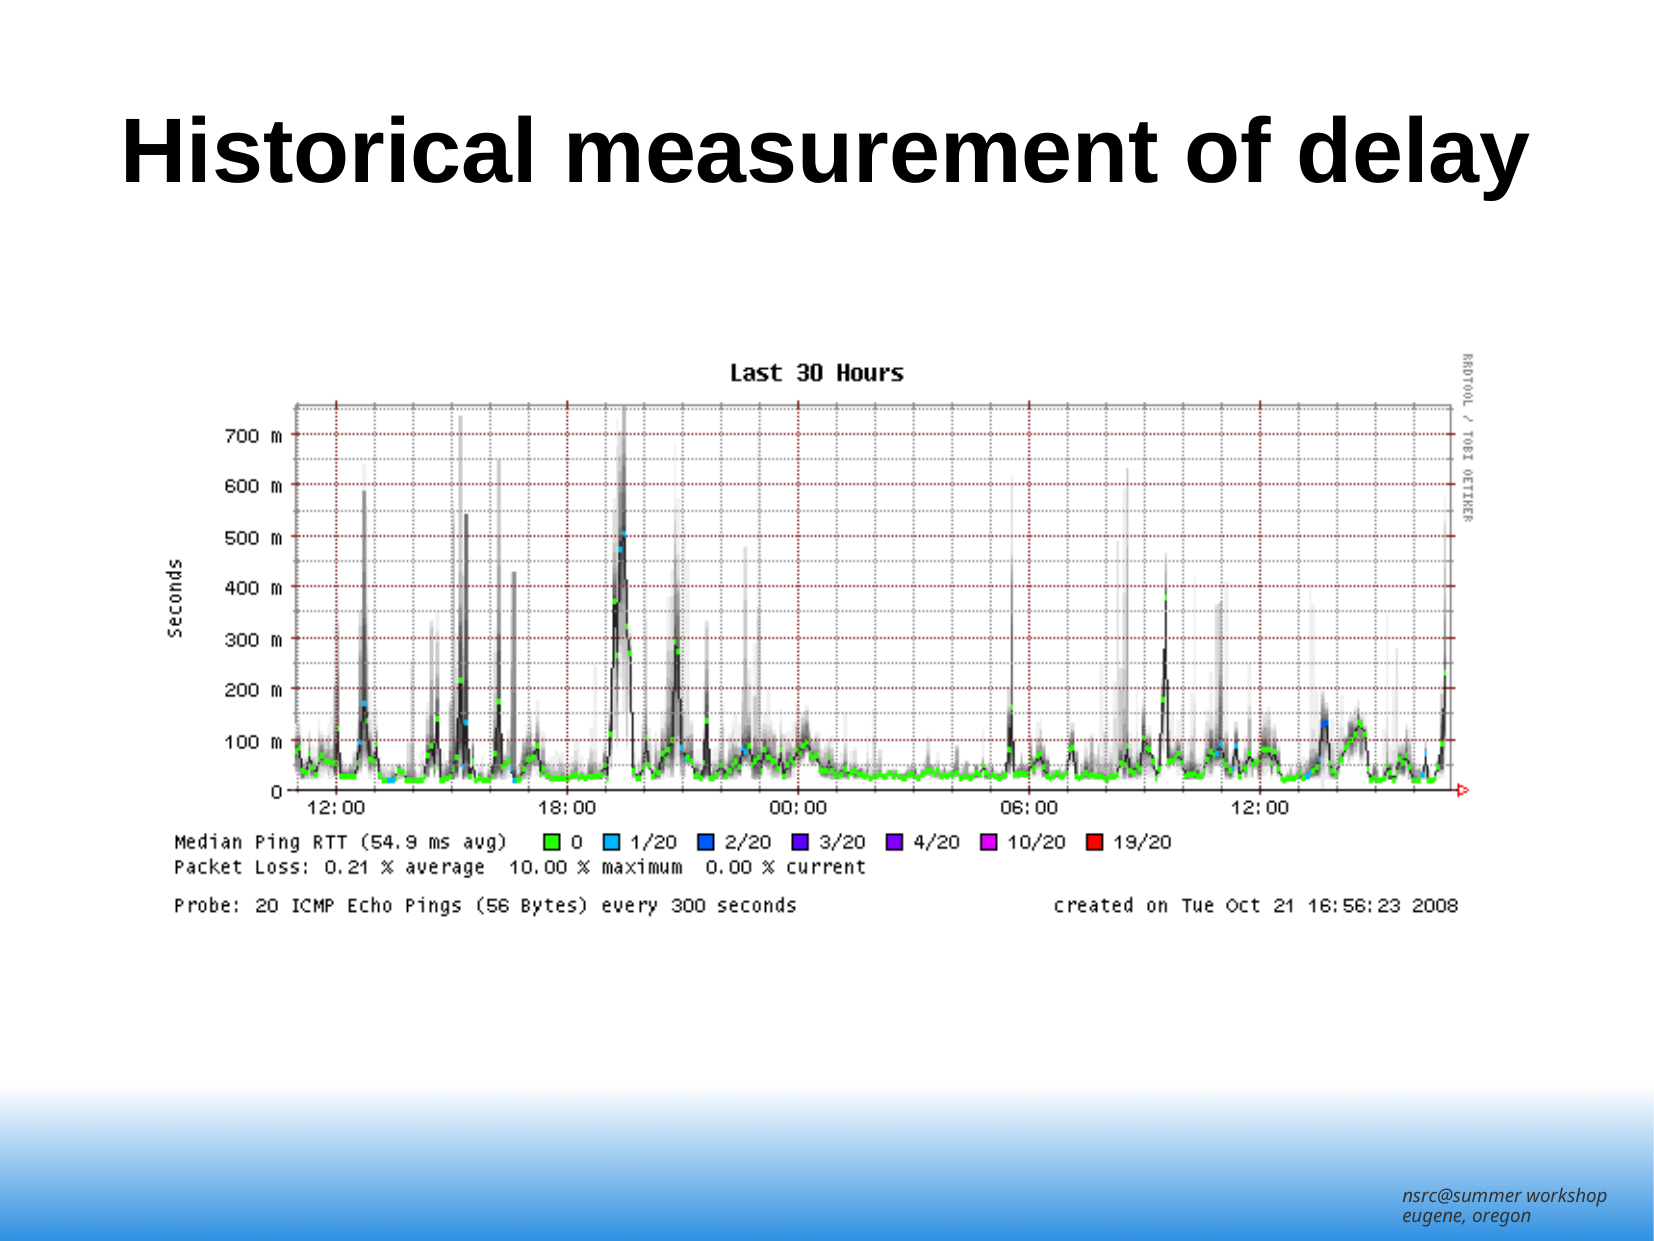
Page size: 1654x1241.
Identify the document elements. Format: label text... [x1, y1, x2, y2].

picture [151, 345, 1481, 932]
title Historical measurement of delay [82, 45, 1571, 260]
picture [0, 1083, 1654, 1241]
